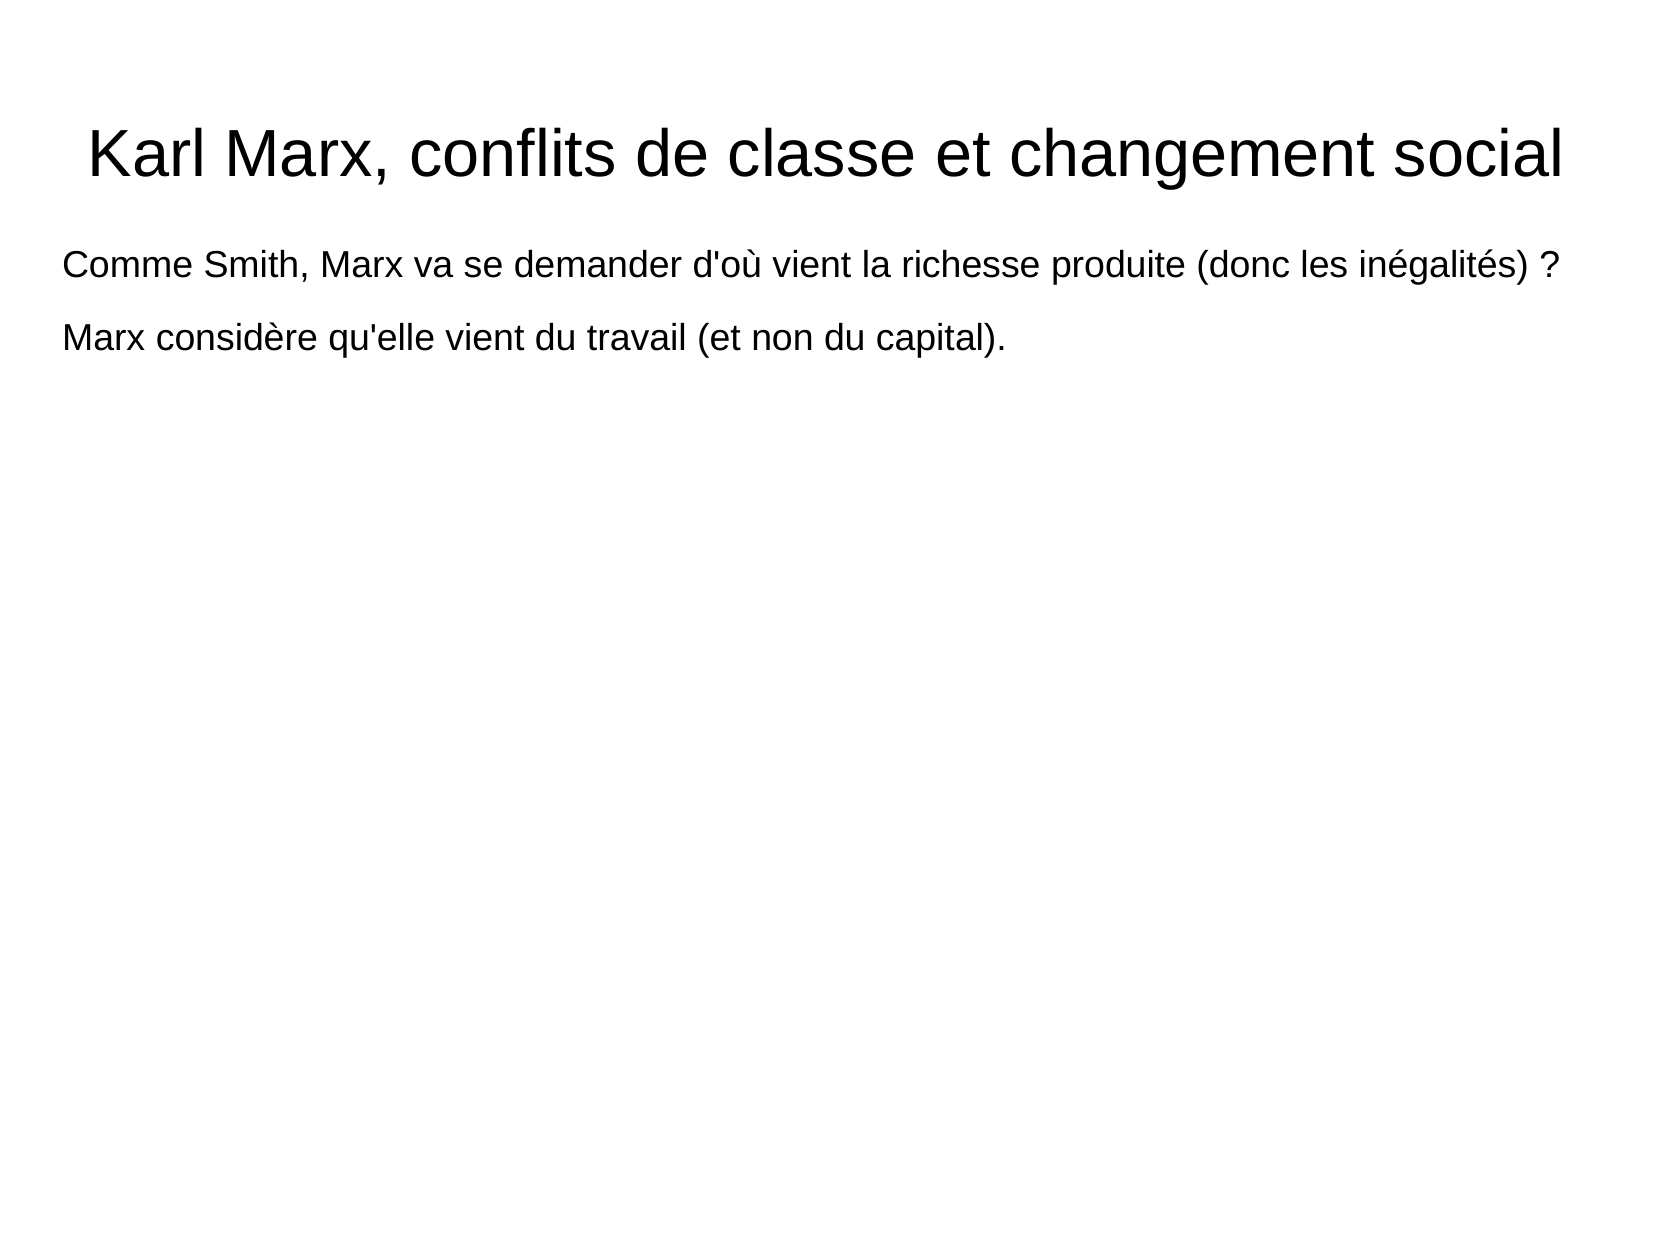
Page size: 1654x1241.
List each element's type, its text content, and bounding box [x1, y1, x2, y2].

text_box Comme Smith, Marx va se demander d'où vient la richesse produite (donc les inégalités) ? [47, 236, 1579, 294]
title Karl Marx, conflits de classe et changement social [82, 56, 1571, 236]
text_box Marx considère qu'elle vient du travail (et non du capital). [47, 308, 1025, 366]
